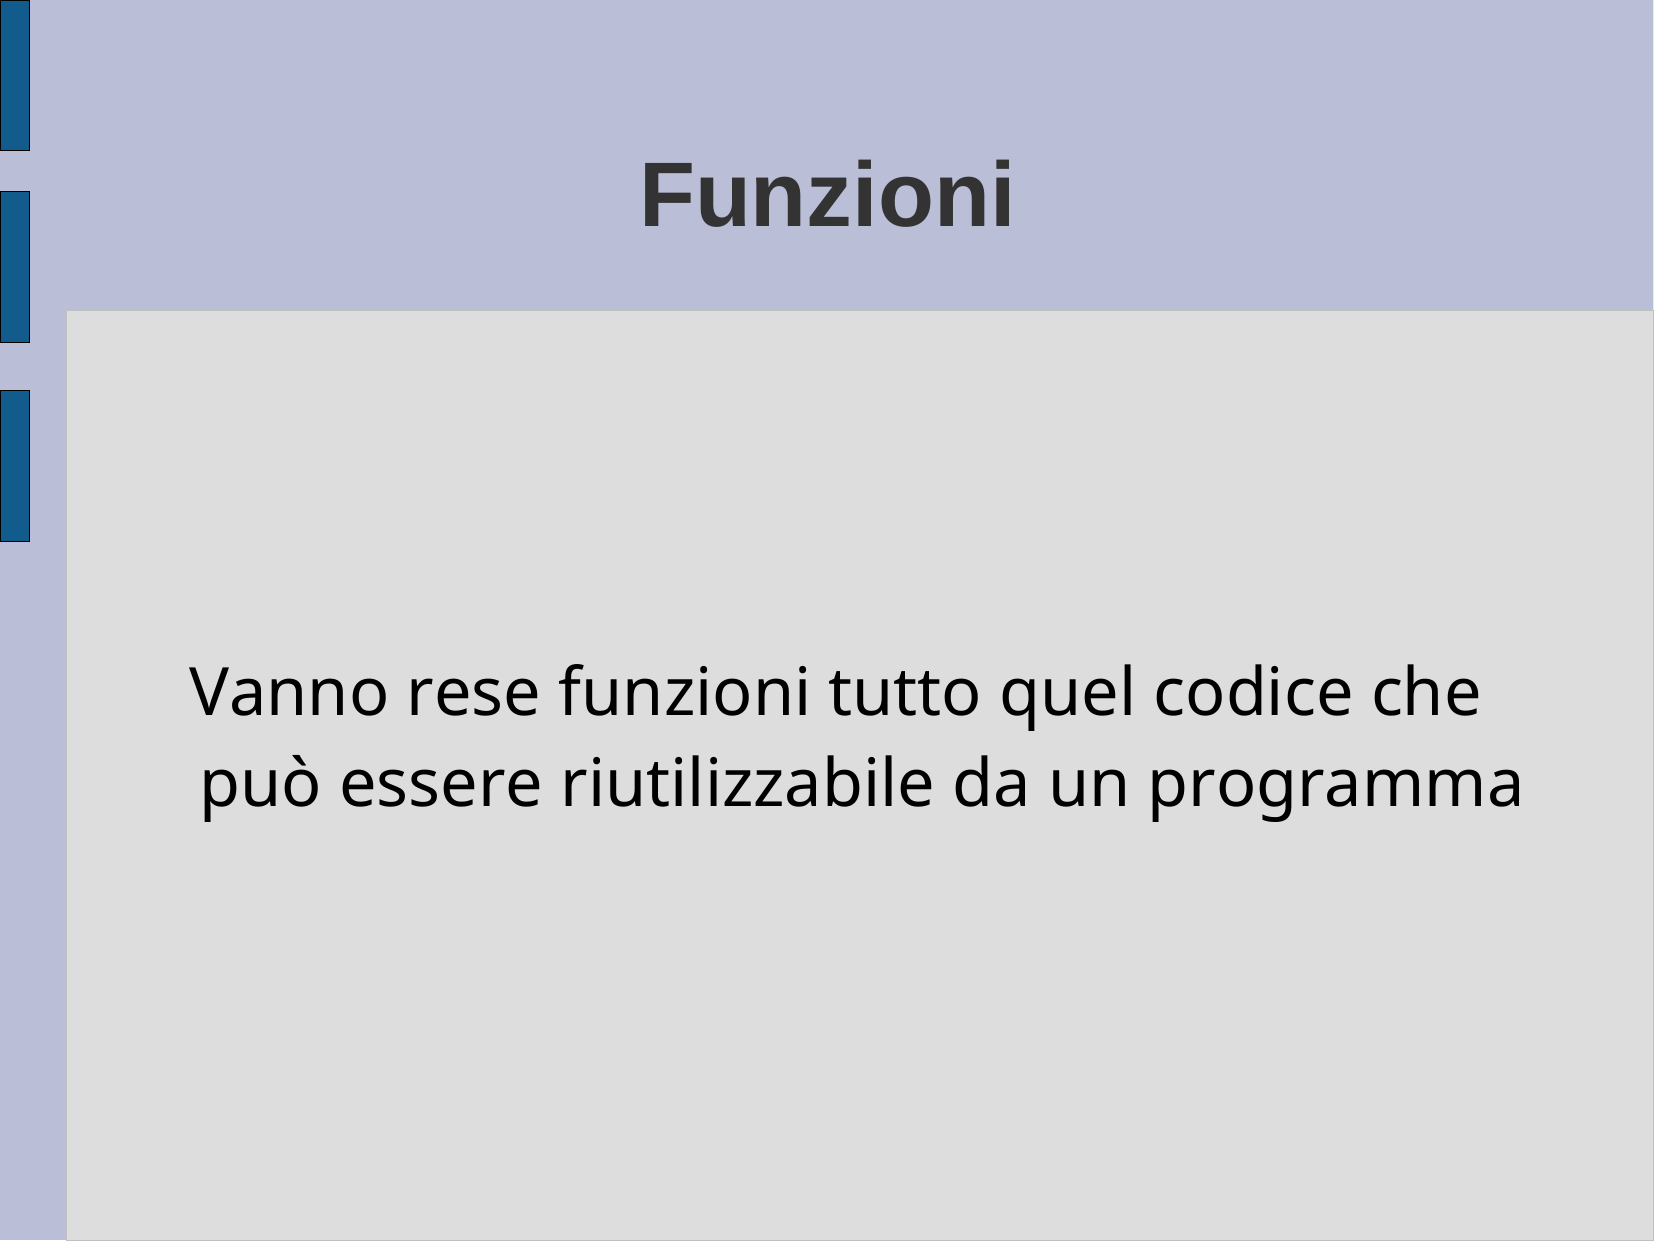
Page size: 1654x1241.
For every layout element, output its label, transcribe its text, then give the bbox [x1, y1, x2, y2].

title Funzioni [121, 98, 1534, 291]
subtitle Vanno rese funzioni tutto quel codice che può essere riutilizzabile da un programma [121, 352, 1534, 1119]
